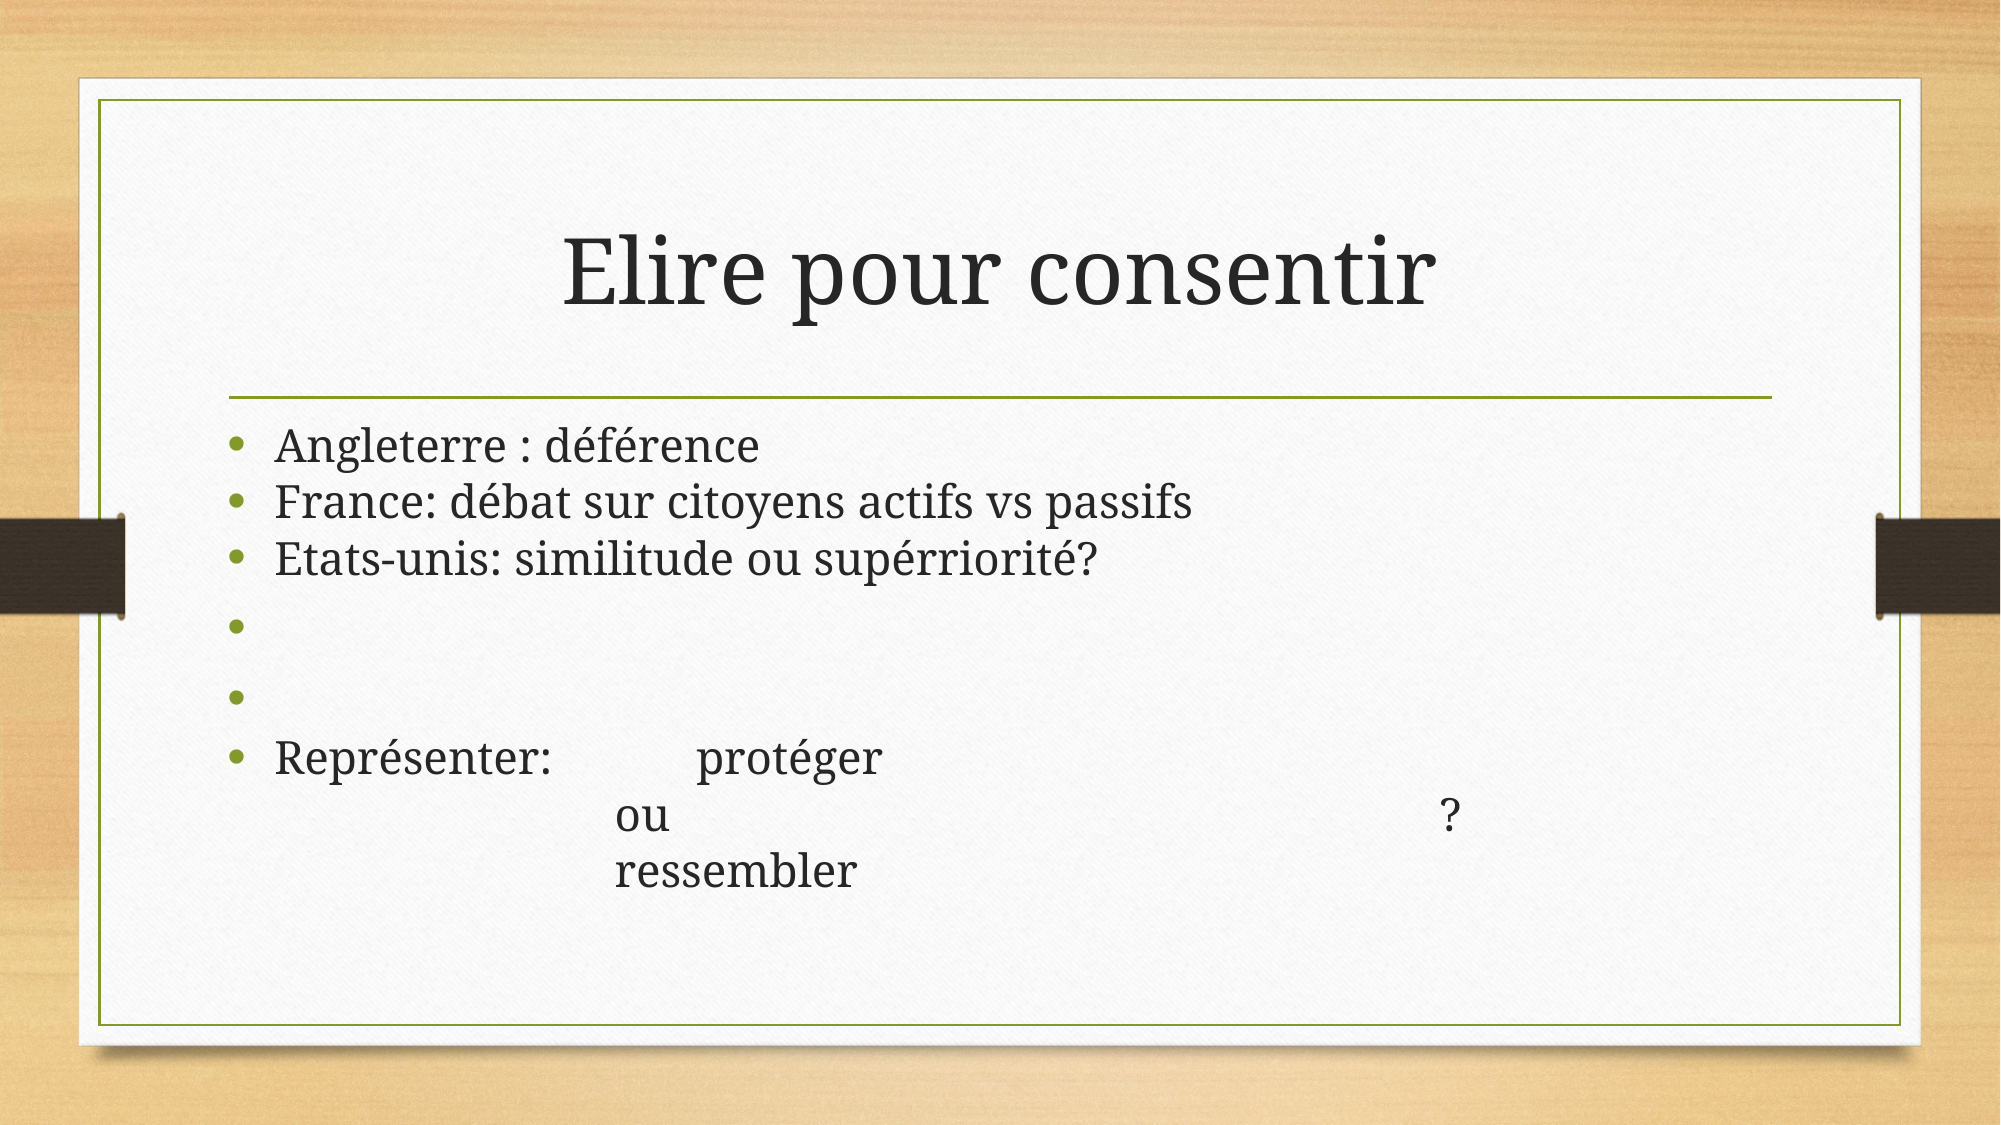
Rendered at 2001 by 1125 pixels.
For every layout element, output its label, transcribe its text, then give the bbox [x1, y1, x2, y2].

title Elire pour consentir [212, 161, 1788, 376]
list Angleterre : déférence France: débat sur citoyens actifs vs passifs Etats-unis: similitude ou supérriorité? Représenter: protéger ou ? ressembler [212, 419, 1788, 964]
